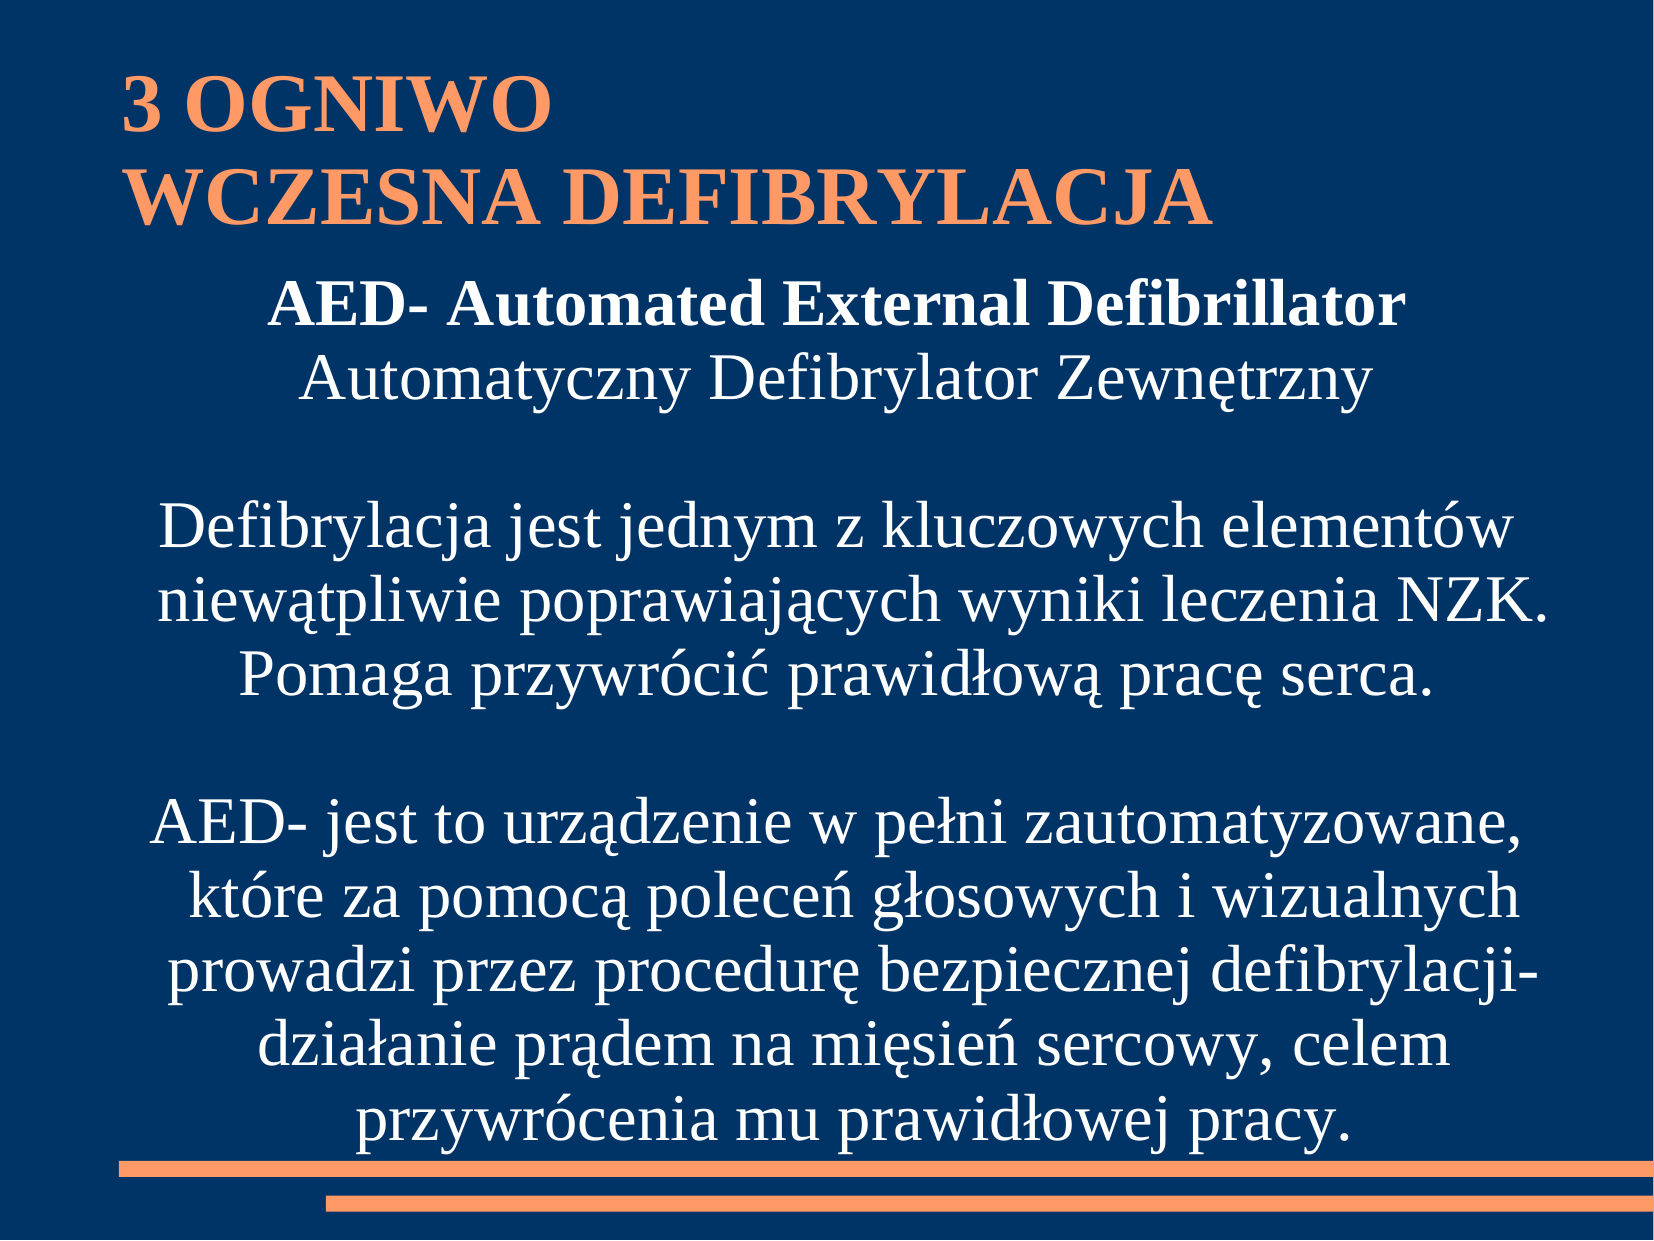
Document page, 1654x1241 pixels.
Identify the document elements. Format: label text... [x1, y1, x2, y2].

subtitle AED- Automated External Defibrillator Automatyczny Defibrylator Zewnętrzny Defibrylacja jest jednym z kluczowych elementów niewątpliwie poprawiających wyniki leczenia NZK. Pomaga przywrócić prawidłową pracę serca. AED- jest to urządzenie w pełni zautomatyzowane, które za pomocą poleceń głosowych i wizualnych prowadzi przez procedurę bezpiecznej defibrylacji-działanie prądem na mięsień sercowy, celem przywrócenia mu prawidłowej pracy. [118, 265, 1558, 1229]
title 3 OGNIWO WCZESNA DEFIBRYLACJA [121, 53, 1534, 247]
